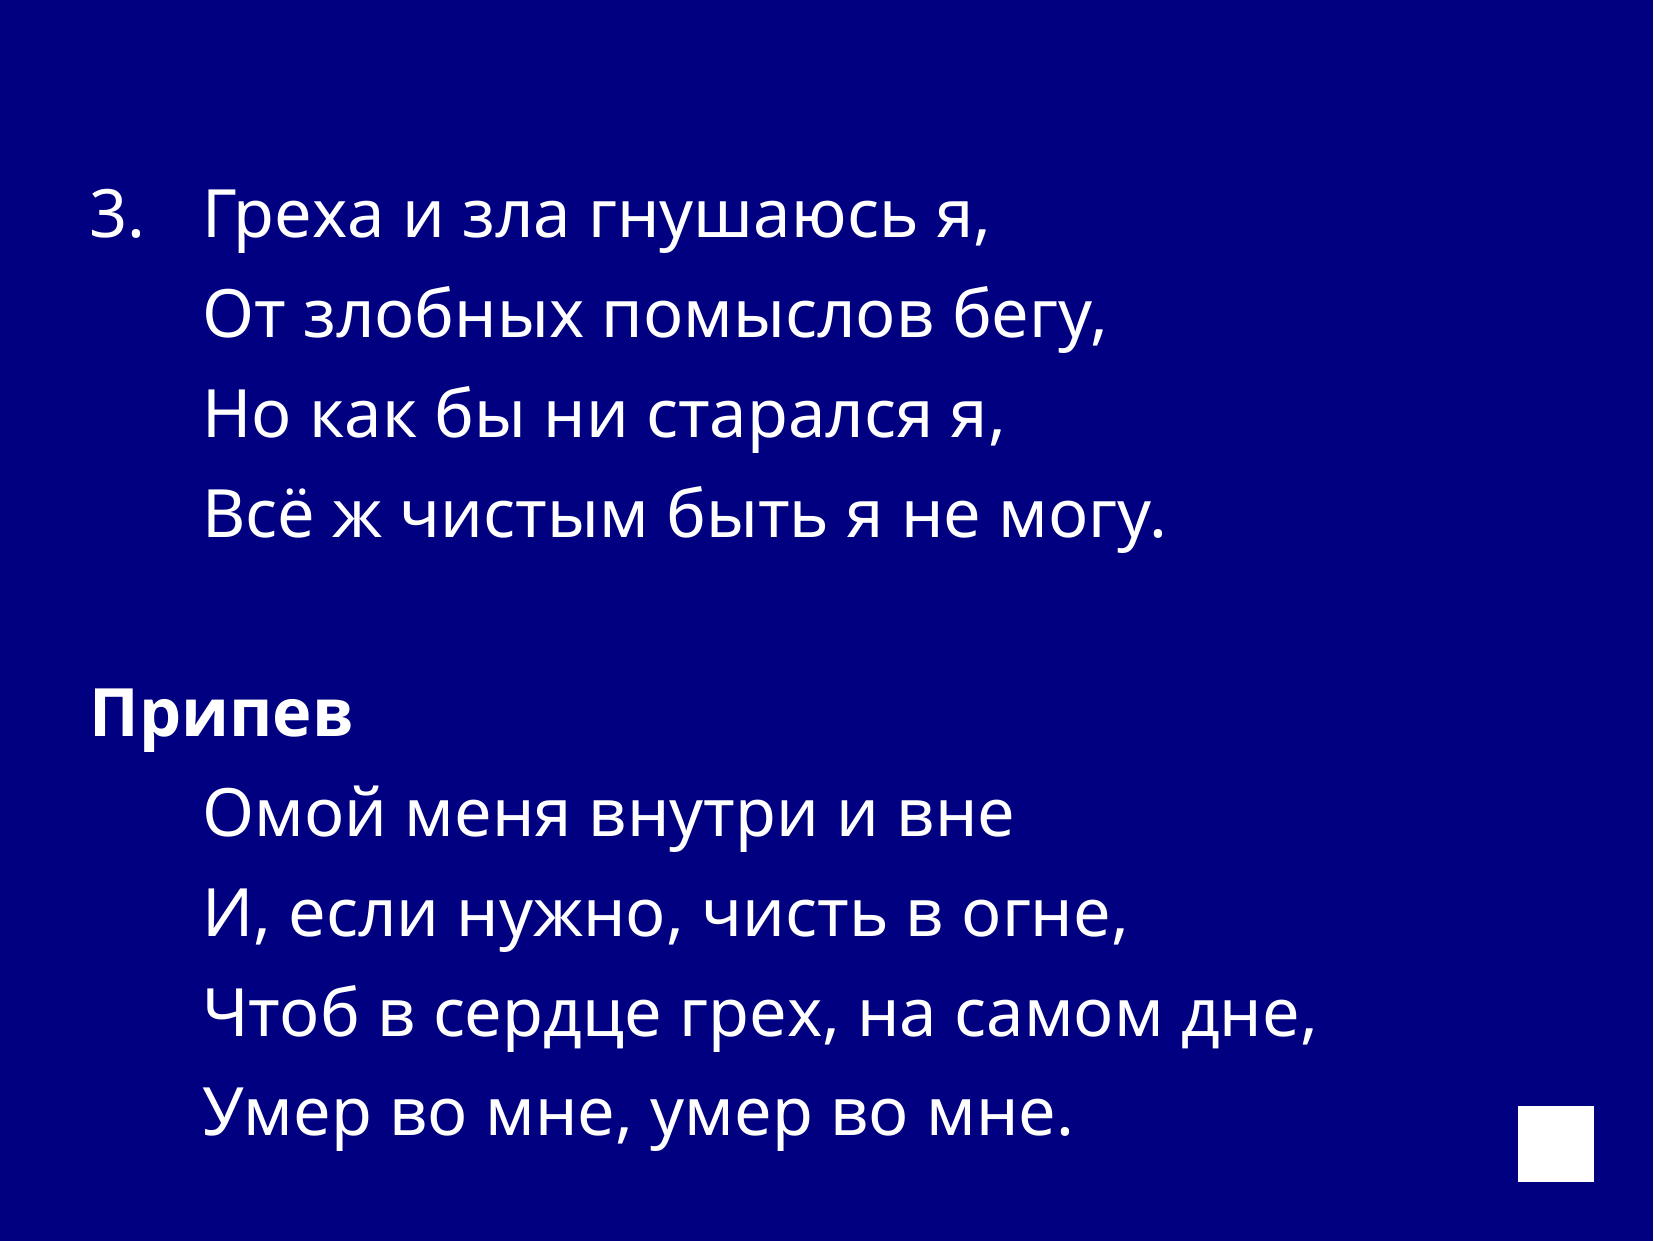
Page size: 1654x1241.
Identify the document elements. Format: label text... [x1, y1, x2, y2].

text_box 3. Греха и зла гнушаюсь я, От злобных помыслов бегу, Но как бы ни старался я, Всё ж чистым быть я не могу. Припев Омой меня внутри и вне И, если нужно, чисть в огне, Чтоб в сердце грех, на самом дне, Умер во мне, умер во мне. [75, 150, 1576, 1163]
text_box [1518, 1106, 1594, 1182]
